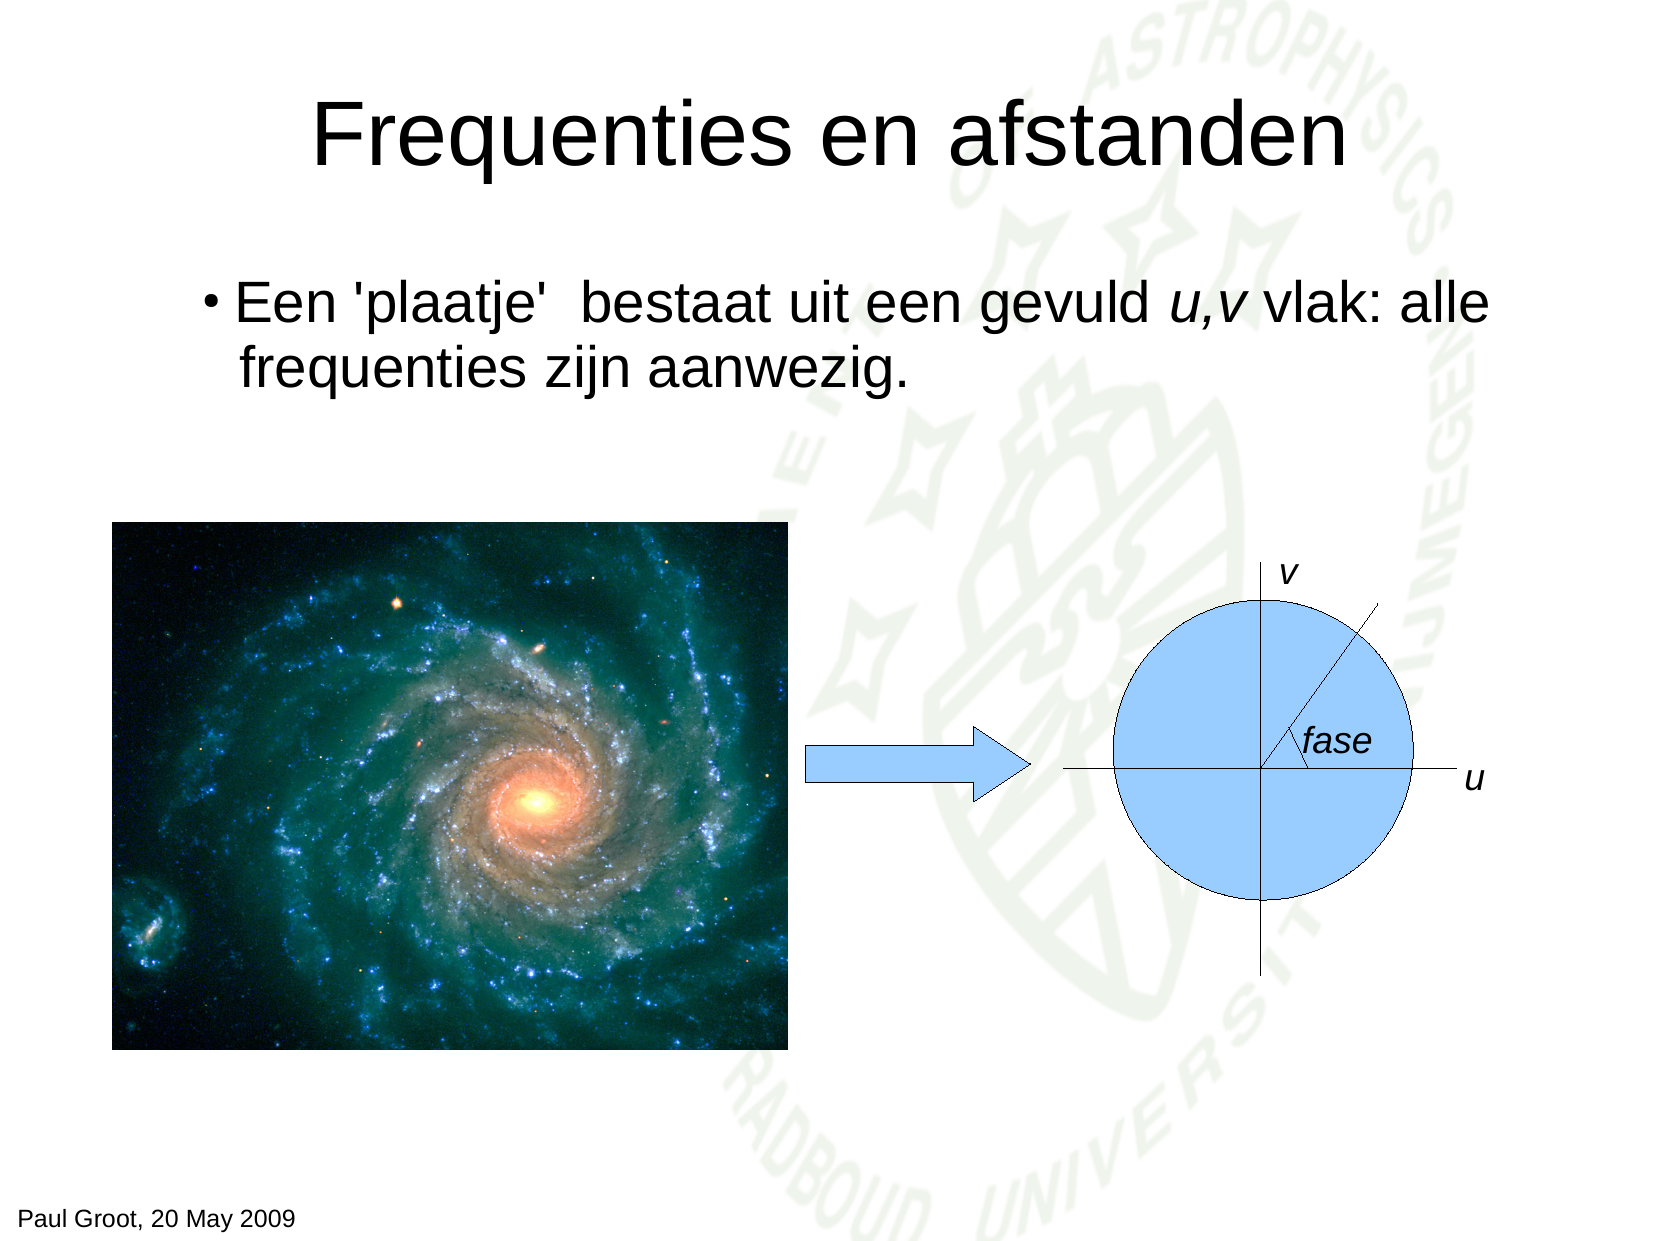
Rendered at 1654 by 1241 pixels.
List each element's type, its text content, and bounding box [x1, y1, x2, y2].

text_box Paul Groot, 20 May 2009 [2, 1197, 337, 1241]
text_box u [1449, 749, 1501, 807]
text_box [1261, 769, 1413, 901]
text_box v [1264, 543, 1313, 601]
title Frequenties en afstanden [86, 37, 1576, 230]
text_box [1261, 600, 1414, 768]
text_box [805, 726, 1031, 802]
text_box Een 'plaatje' bestaat uit een gevuld u,v vlak: alle frequenties zijn aanwezig. [187, 262, 1506, 408]
text_box [1114, 769, 1260, 901]
text_box [1113, 600, 1260, 768]
picture [0, 0, 1654, 1241]
text_box fase [1287, 712, 1388, 770]
